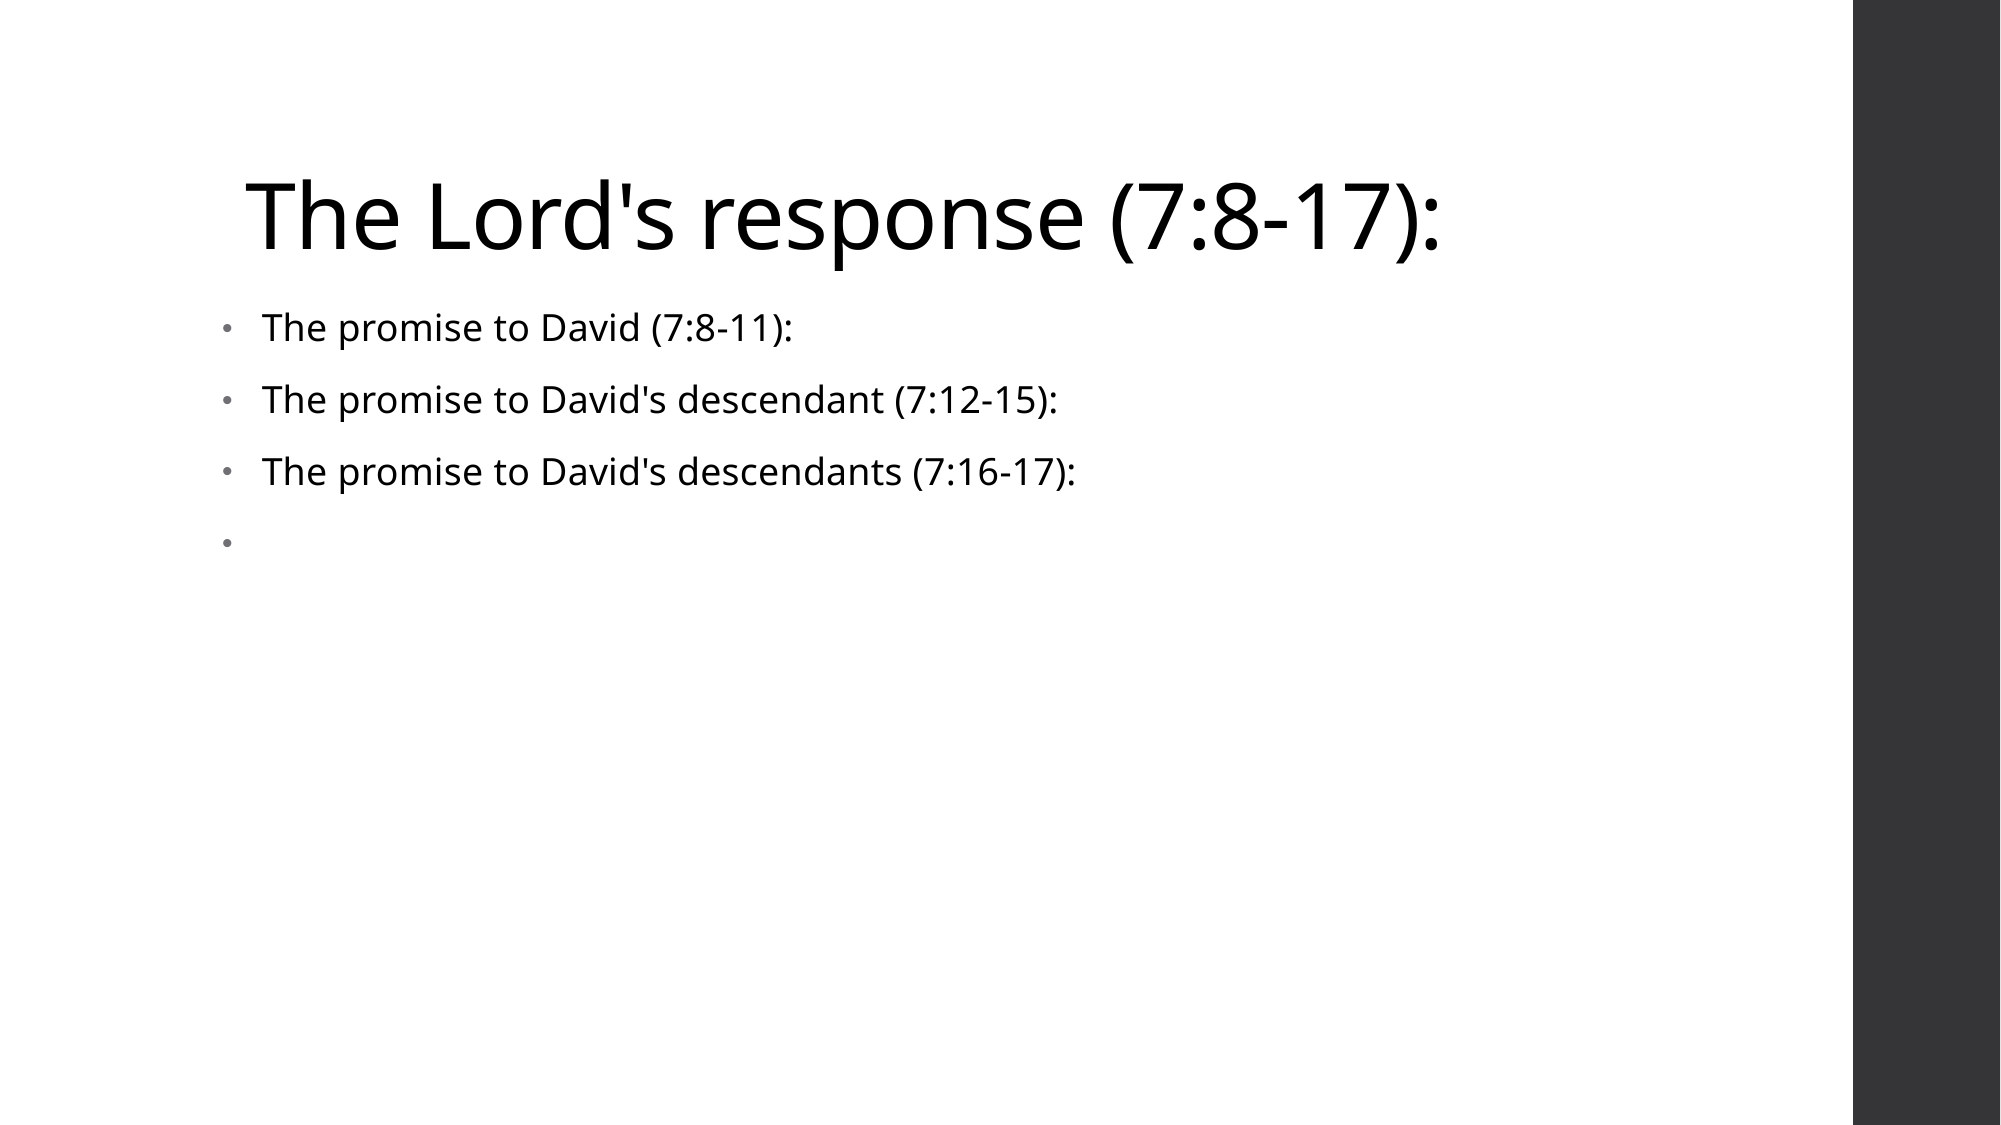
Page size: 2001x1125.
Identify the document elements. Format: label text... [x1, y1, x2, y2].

title The Lord's response (7:8-17): [206, 60, 1797, 278]
list The promise to David (7:8-11): The promise to David's descendant (7:12-15): The promise to David's descendants (7:16-17): [206, 299, 1617, 1014]
